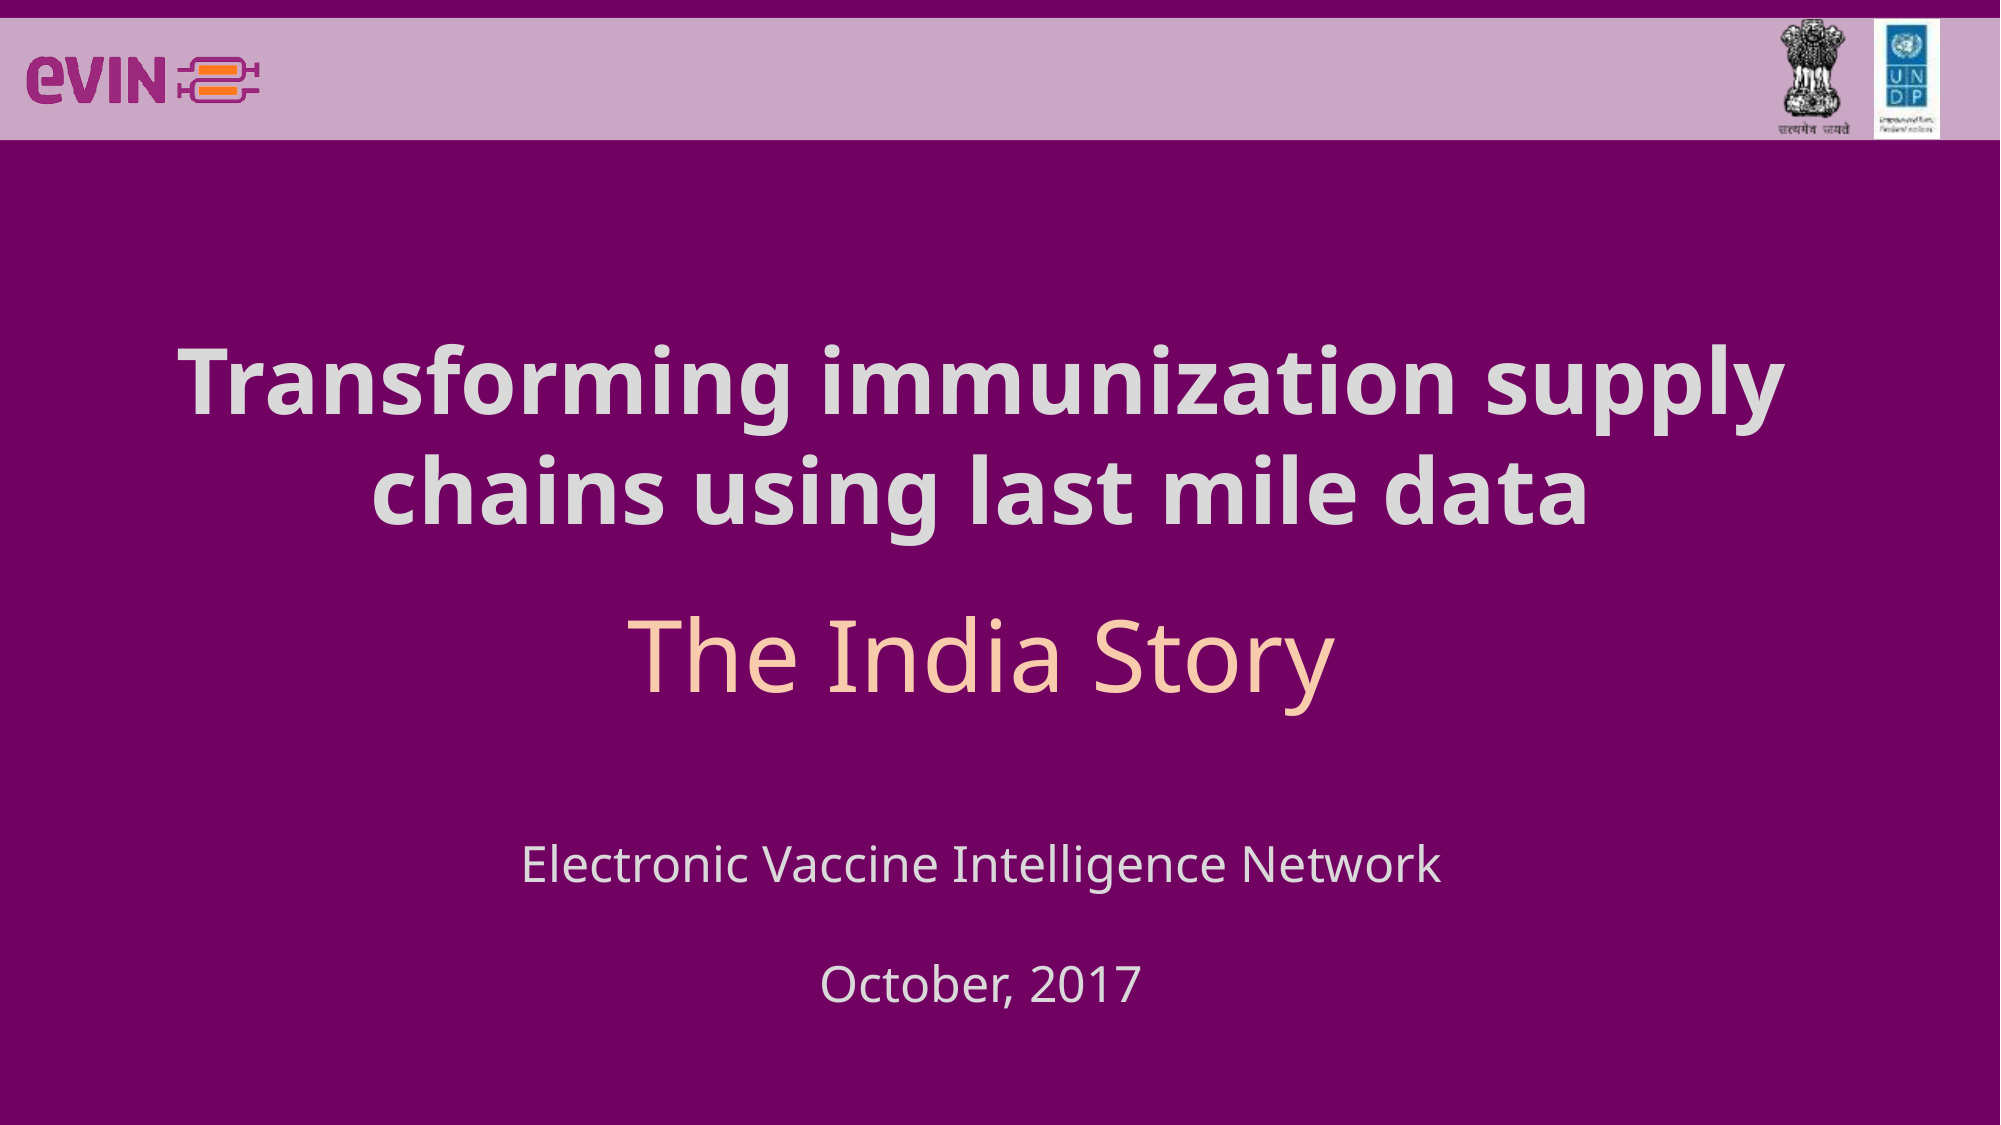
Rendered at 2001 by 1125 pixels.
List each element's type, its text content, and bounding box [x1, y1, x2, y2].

text_box [0, 17, 2000, 141]
picture [1778, 19, 1850, 134]
text_box Transforming immunization supply chains using last mile data The India Story Electronic Vaccine Intelligence Network October, 2017 [55, 315, 1907, 1020]
picture [1874, 19, 1940, 139]
picture [15, 44, 271, 113]
